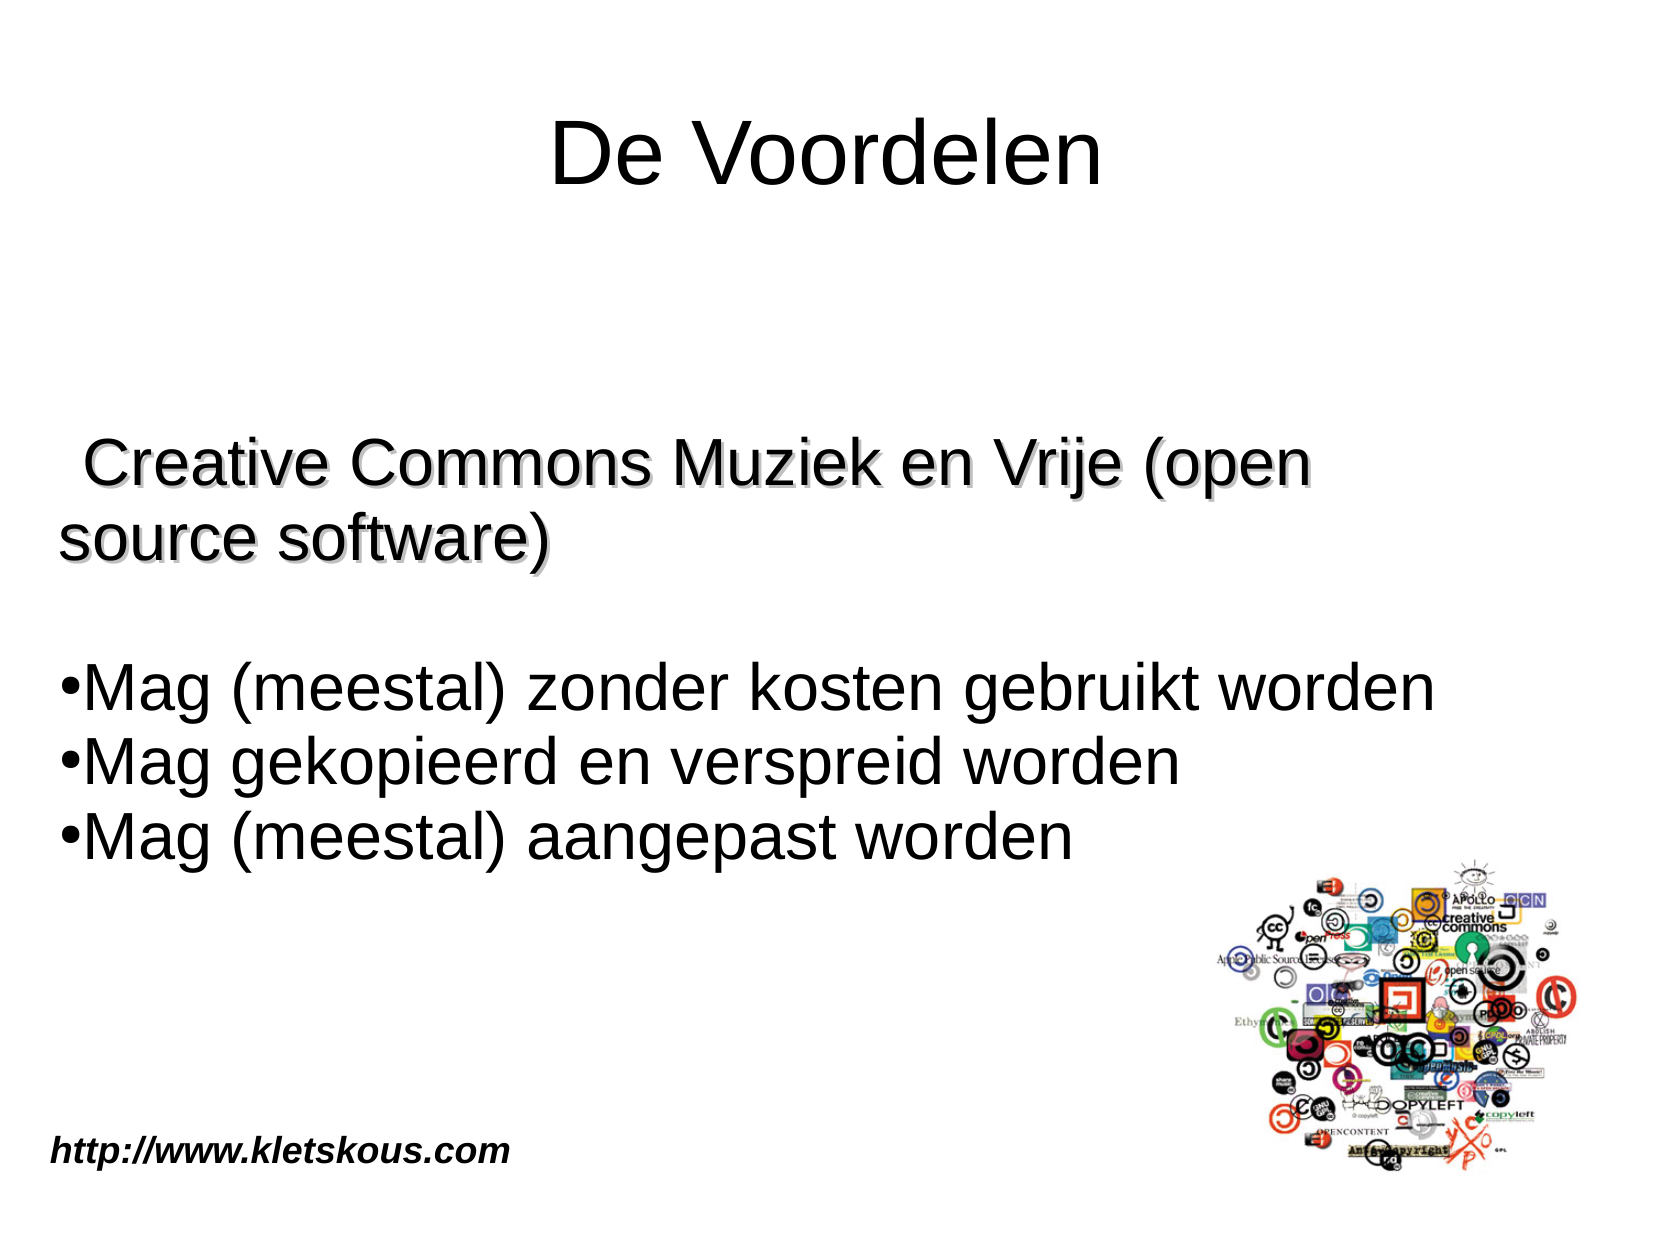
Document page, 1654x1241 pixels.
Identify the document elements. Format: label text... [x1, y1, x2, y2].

title De Voordelen [82, 49, 1571, 257]
text_box http://www.kletskous.com [34, 1122, 591, 1211]
subtitle Creative Commons Muziek en Vrije (open source software) Mag (meestal) zonder kosten gebruikt worden Mag gekopieerd en verspreid worden Mag (meestal) aangepast worden [59, 236, 1489, 1063]
picture [1210, 856, 1595, 1182]
